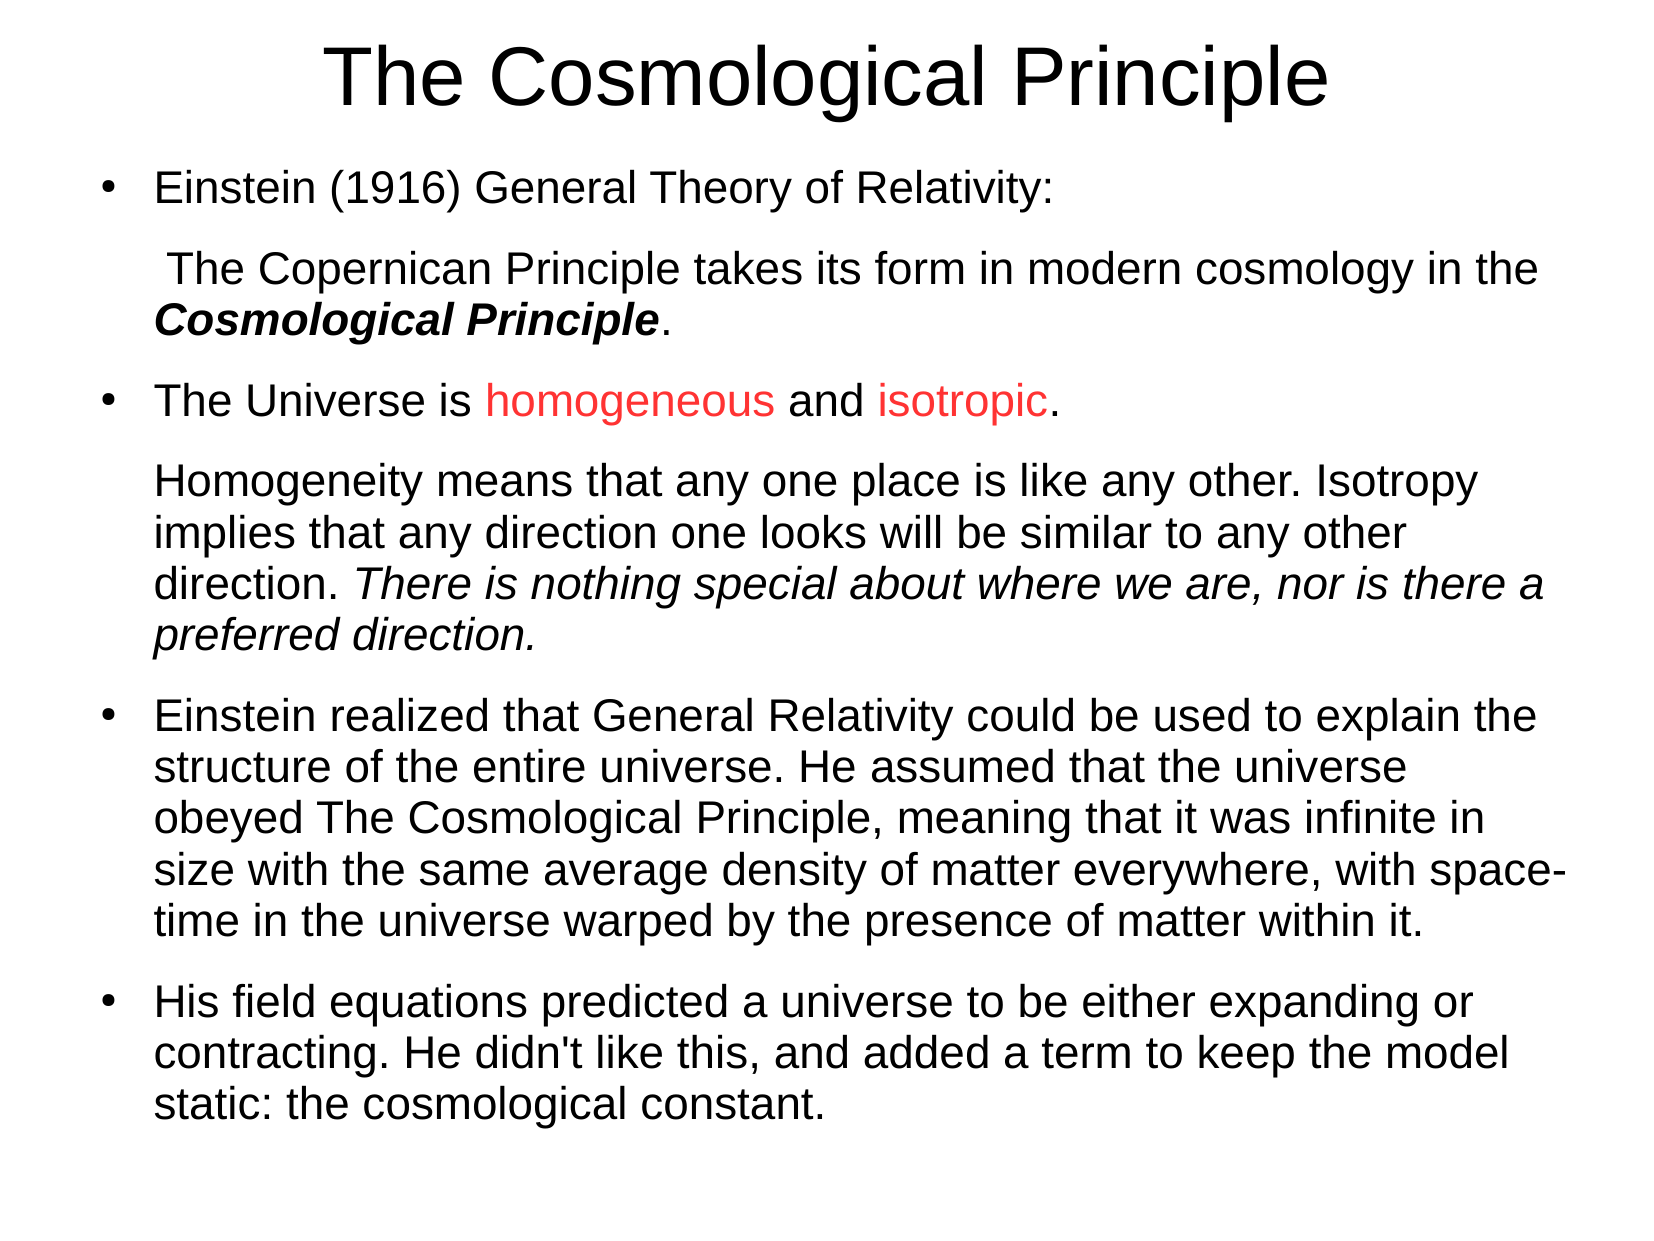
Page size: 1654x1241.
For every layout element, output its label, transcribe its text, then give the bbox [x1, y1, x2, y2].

title The Cosmological Principle [82, 0, 1571, 161]
list Einstein (1916) General Theory of Relativity: The Copernican Principle takes its form in modern cosmology in the Cosmological Principle. The Universe is homogeneous and isotropic. Homogeneity means that any one place is like any other. Isotropy implies that any direction one looks will be similar to any other direction. There is nothing special about where we are, nor is there a preferred direction. Einstein realized that General Relativity could be used to explain the structure of the entire universe. He assumed that the universe obeyed The Cosmological Principle, meaning that it was infinite in size with the same average density of matter everywhere, with space-time in the universe warped by the presence of matter within it. His field equations predicted a universe to be either expanding or contracting. He didn't like this, and added a term to keep the model static: the cosmological constant. [82, 161, 1571, 1130]
